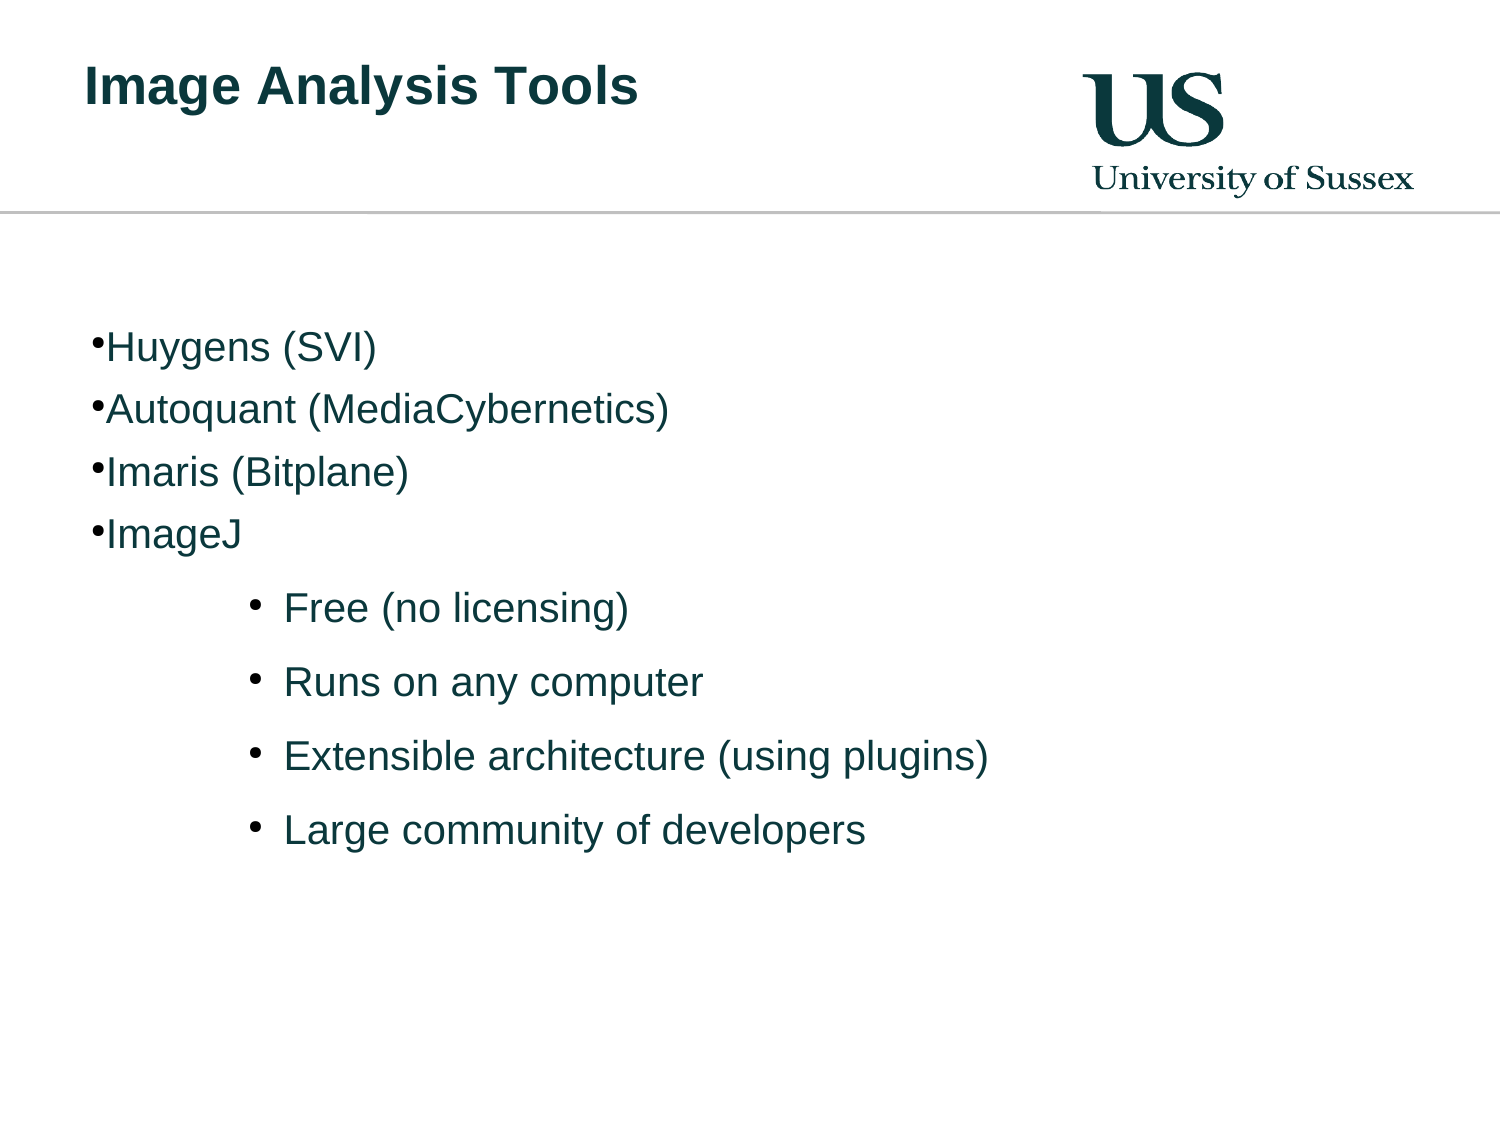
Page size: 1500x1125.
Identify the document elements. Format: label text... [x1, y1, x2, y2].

list Huygens (SVI) Autoquant (MediaCybernetics) Imaris (Bitplane) ImageJ Free (no licensing) Runs on any computer Extensible architecture (using plugins) Large community of developers [90, 307, 1450, 1001]
title Image Analysis Tools [84, 49, 1063, 213]
picture [1025, 50, 1471, 218]
